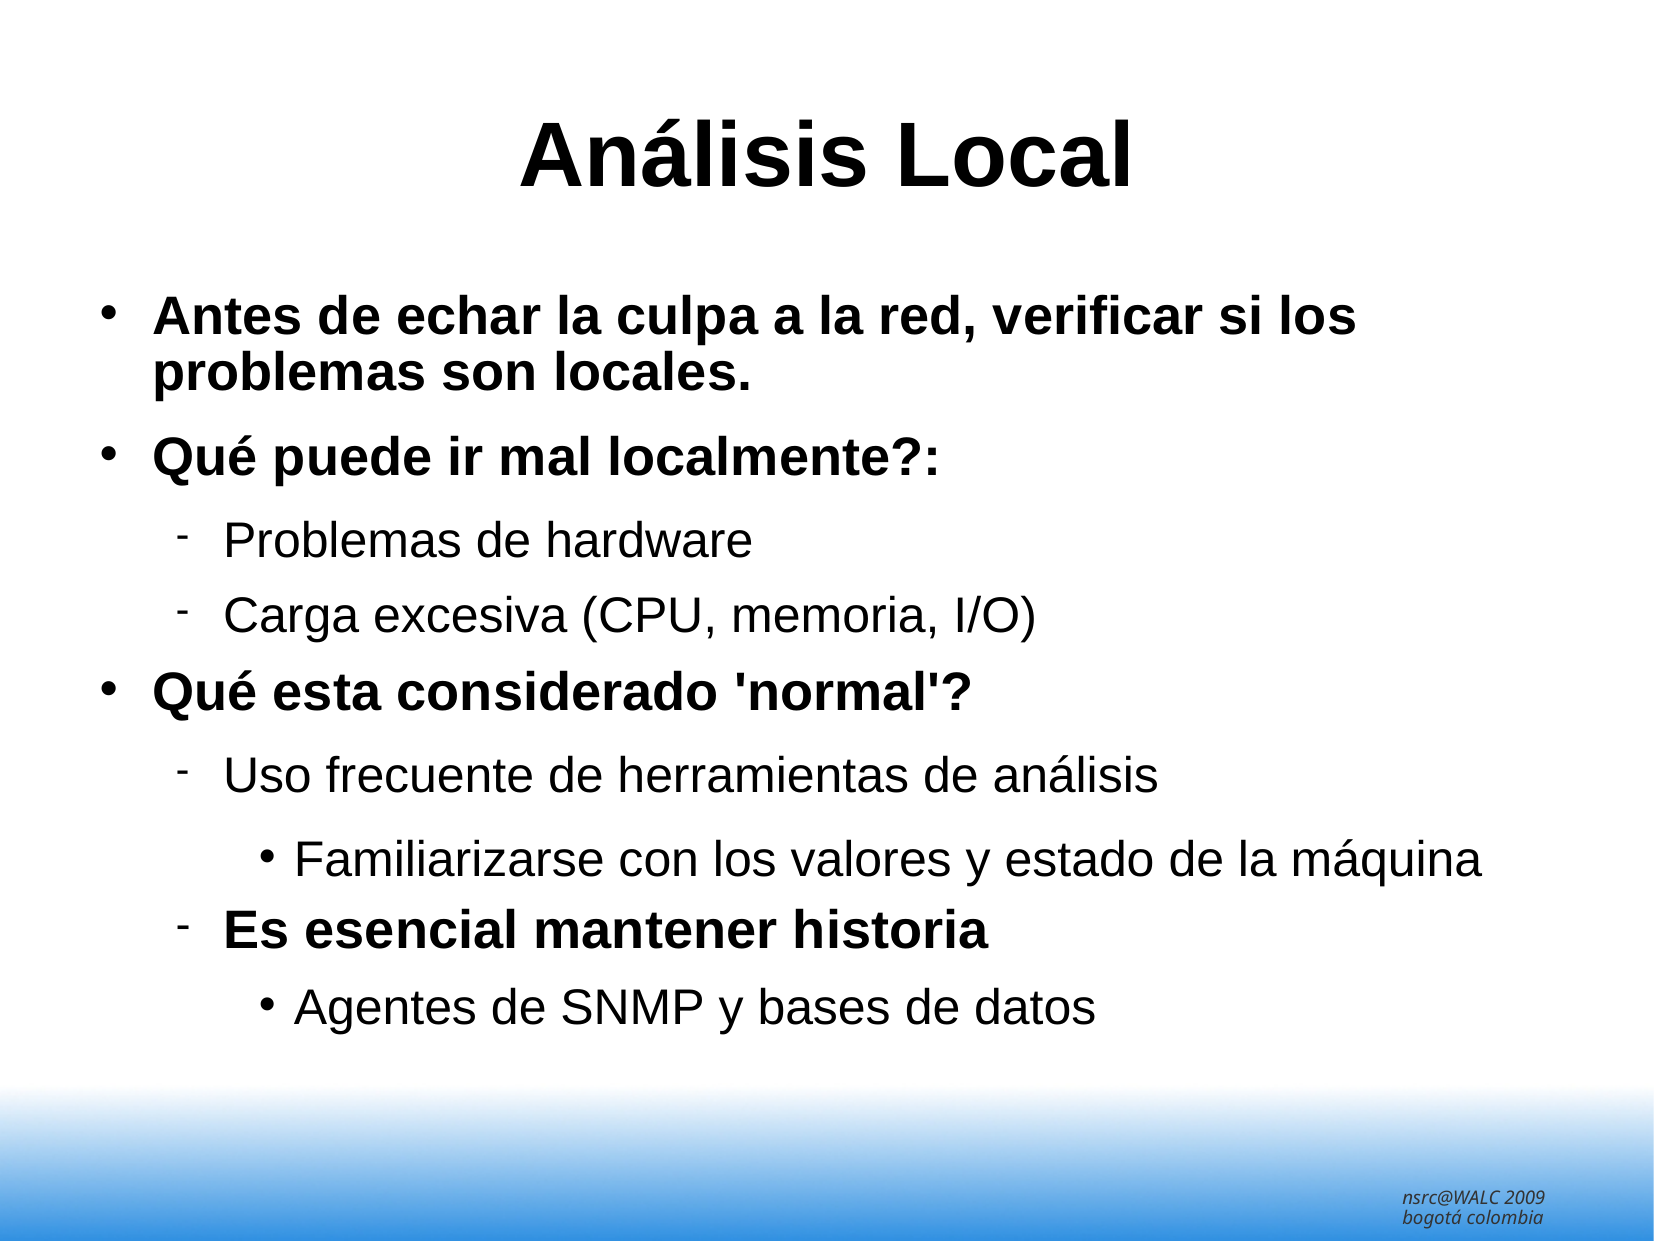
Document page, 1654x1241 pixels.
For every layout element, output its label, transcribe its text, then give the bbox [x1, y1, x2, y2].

title Análisis Local [82, 49, 1571, 257]
picture [0, 1083, 1654, 1241]
list Antes de echar la culpa a la red, verificar si los problemas son locales. Qué puede ir mal localmente?: Problemas de hardware Carga excesiva (CPU, memoria, I/O)‏ Qué esta considerado 'normal'? Uso frecuente de herramientas de análisis Familiarizarse con los valores y estado de la máquina Es esencial mantener historia Agentes de SNMP y bases de datos [82, 290, 1571, 1109]
